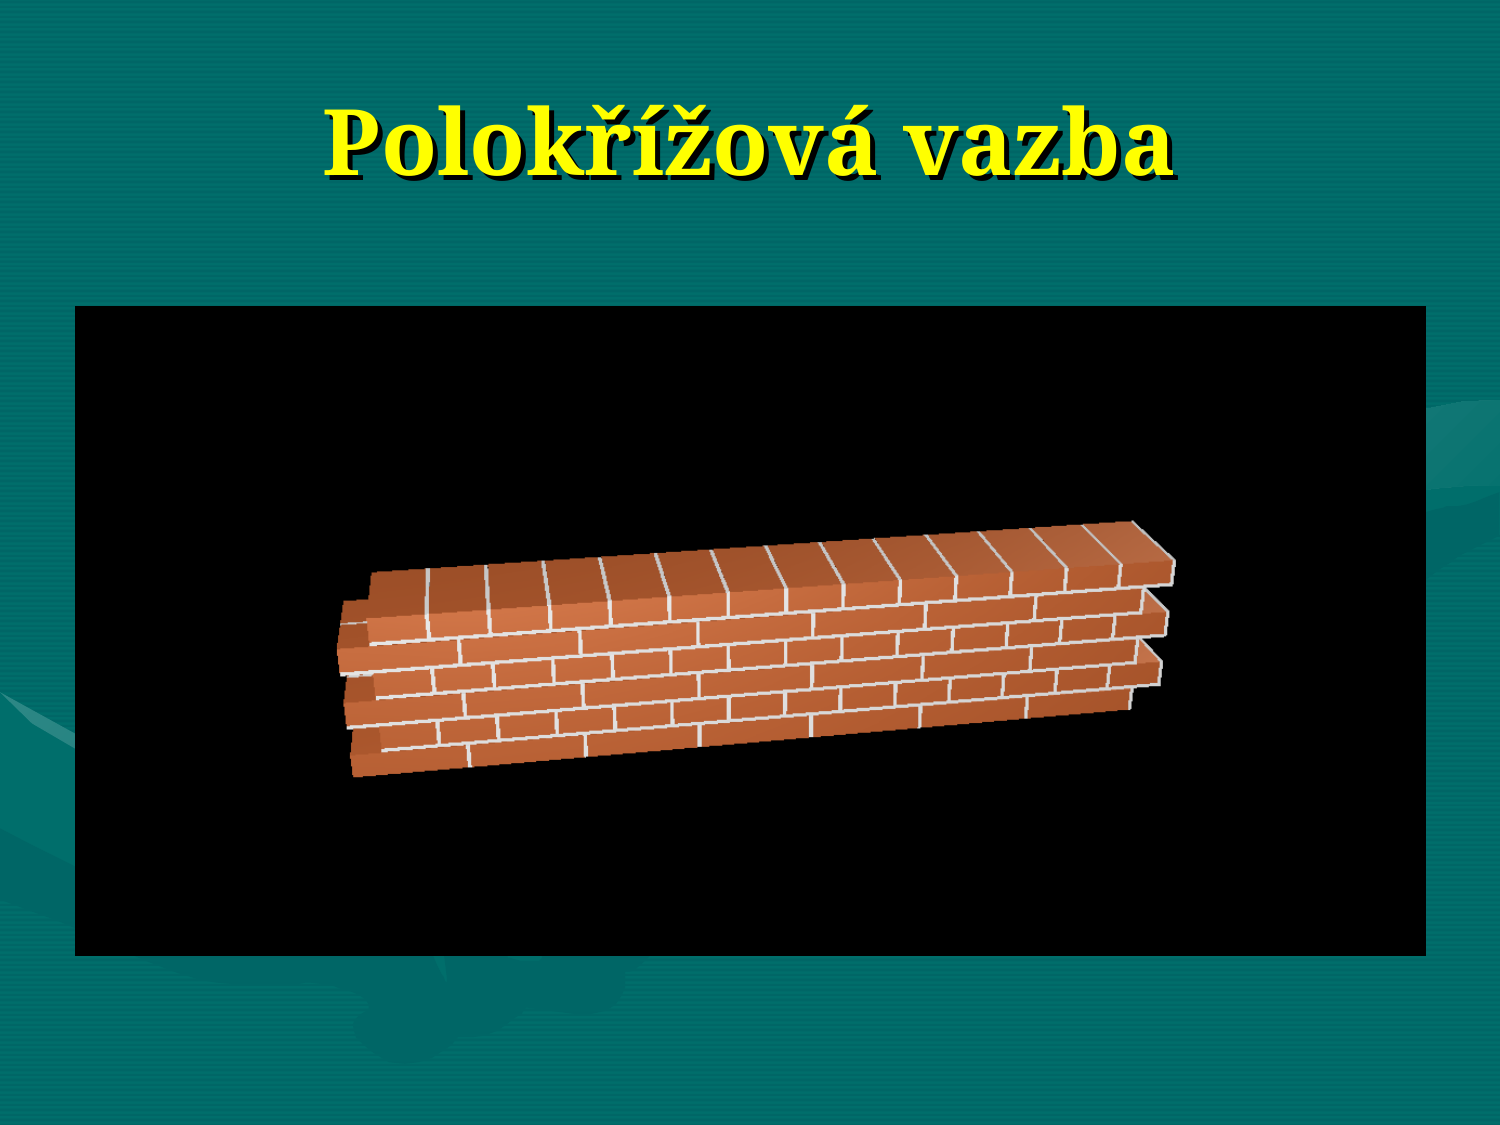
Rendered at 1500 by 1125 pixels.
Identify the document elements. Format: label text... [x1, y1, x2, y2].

picture [75, 306, 1426, 956]
title Polokřížová vazba [75, 45, 1426, 233]
